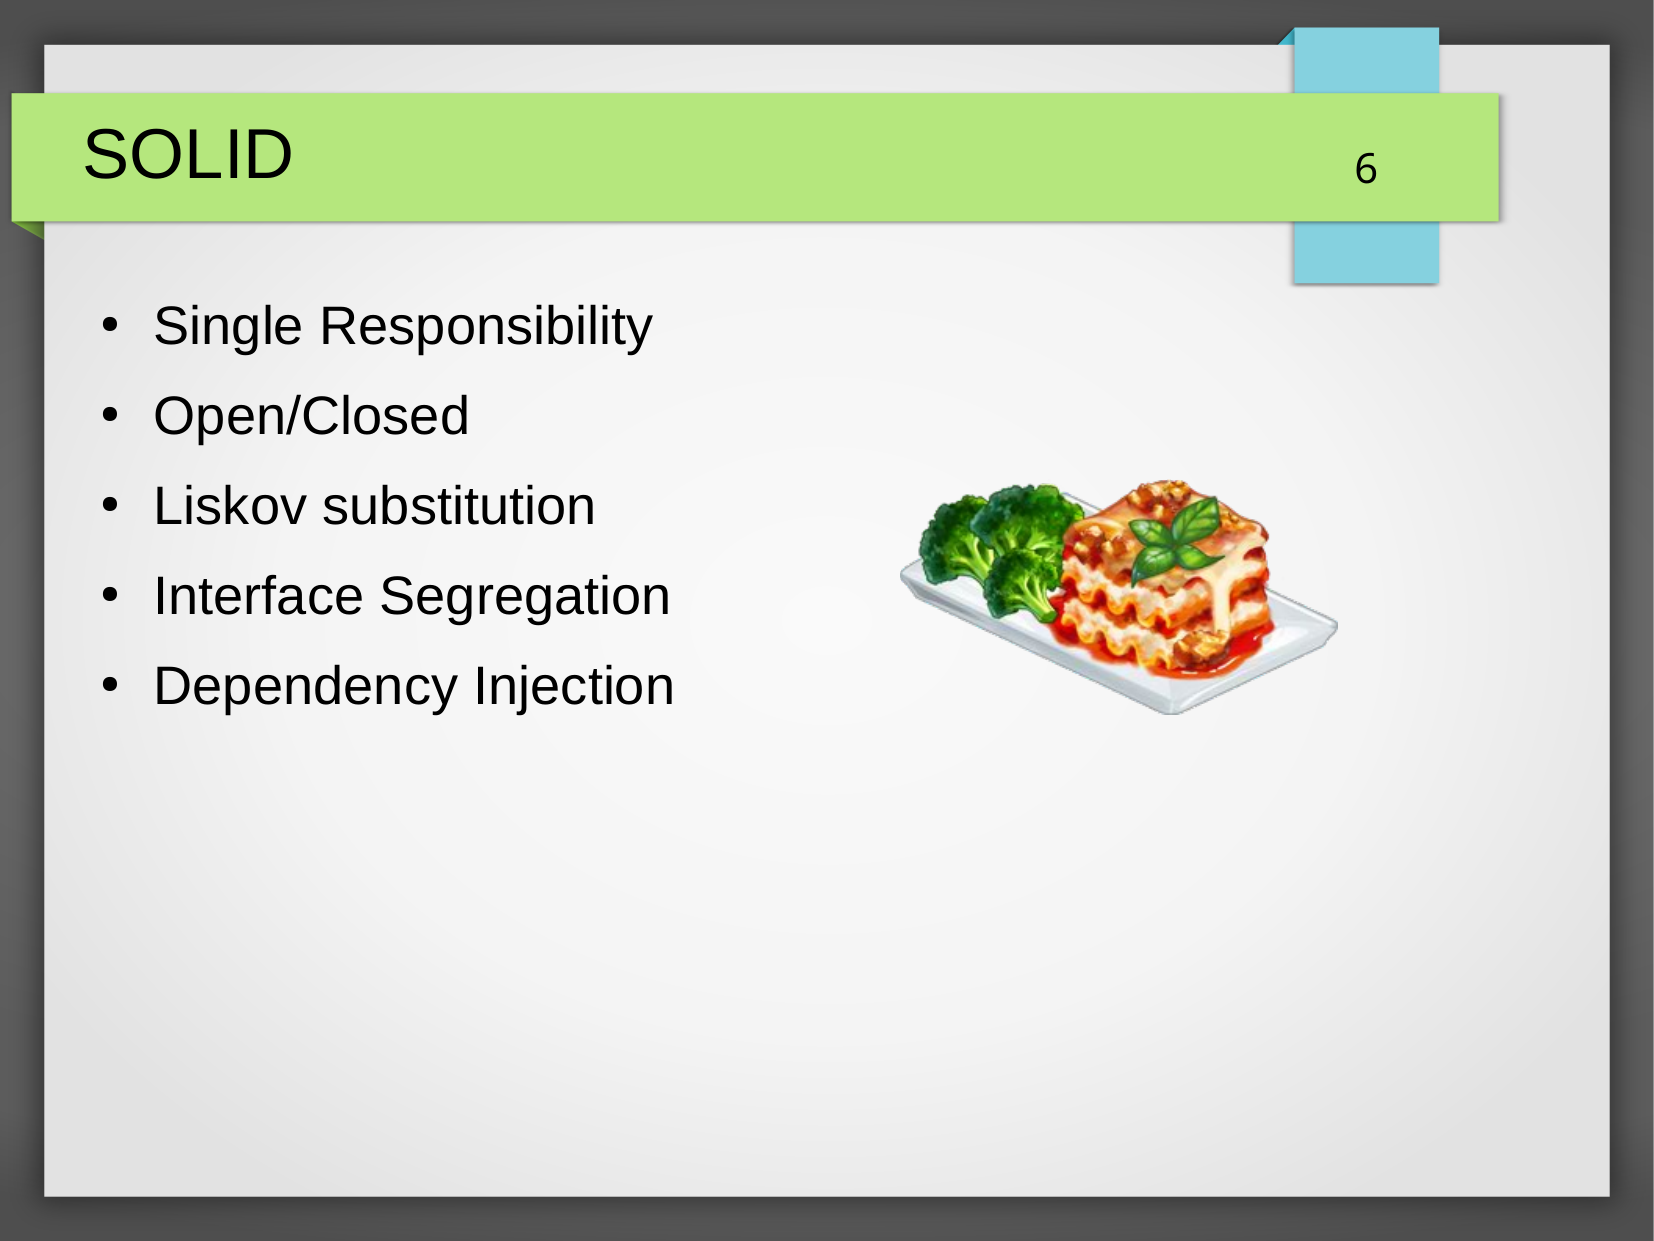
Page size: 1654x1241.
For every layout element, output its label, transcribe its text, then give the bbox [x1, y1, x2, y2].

text_box <number> [1254, 131, 1479, 207]
picture [0, 0, 1654, 1241]
list Single Responsibility Open/Closed Liskov substitution Interface Segregation Dependency Injection [82, 295, 1571, 1015]
title SOLID [82, 94, 1264, 213]
